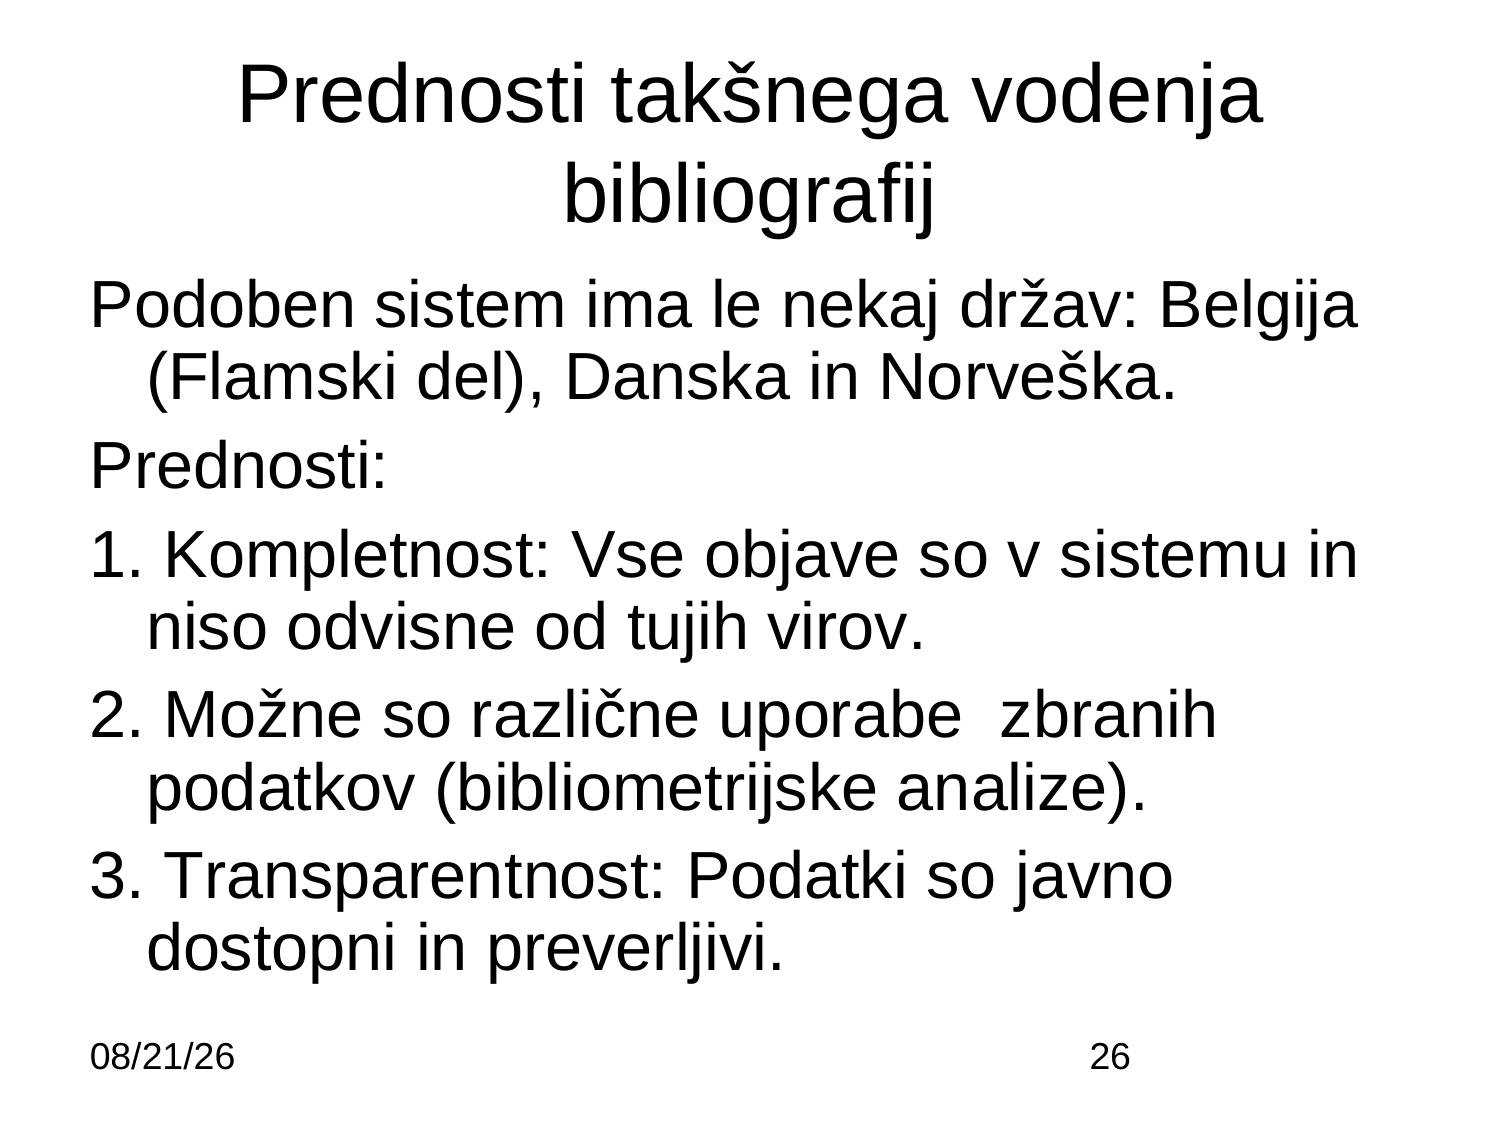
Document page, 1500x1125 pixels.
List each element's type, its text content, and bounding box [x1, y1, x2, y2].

list Podoben sistem ima le nekaj držav: Belgija (Flamski del), Danska in Norveška. Prednosti: 1. Kompletnost: Vse objave so v sistemu in niso odvisne od tujih virov. 2. Možne so različne uporabe zbranih podatkov (bibliometrijske analize). 3. Transparentnost: Podatki so javno dostopni in preverljivi. [75, 262, 1426, 1084]
title Prednosti takšnega vodenja bibliografij [75, 31, 1426, 247]
